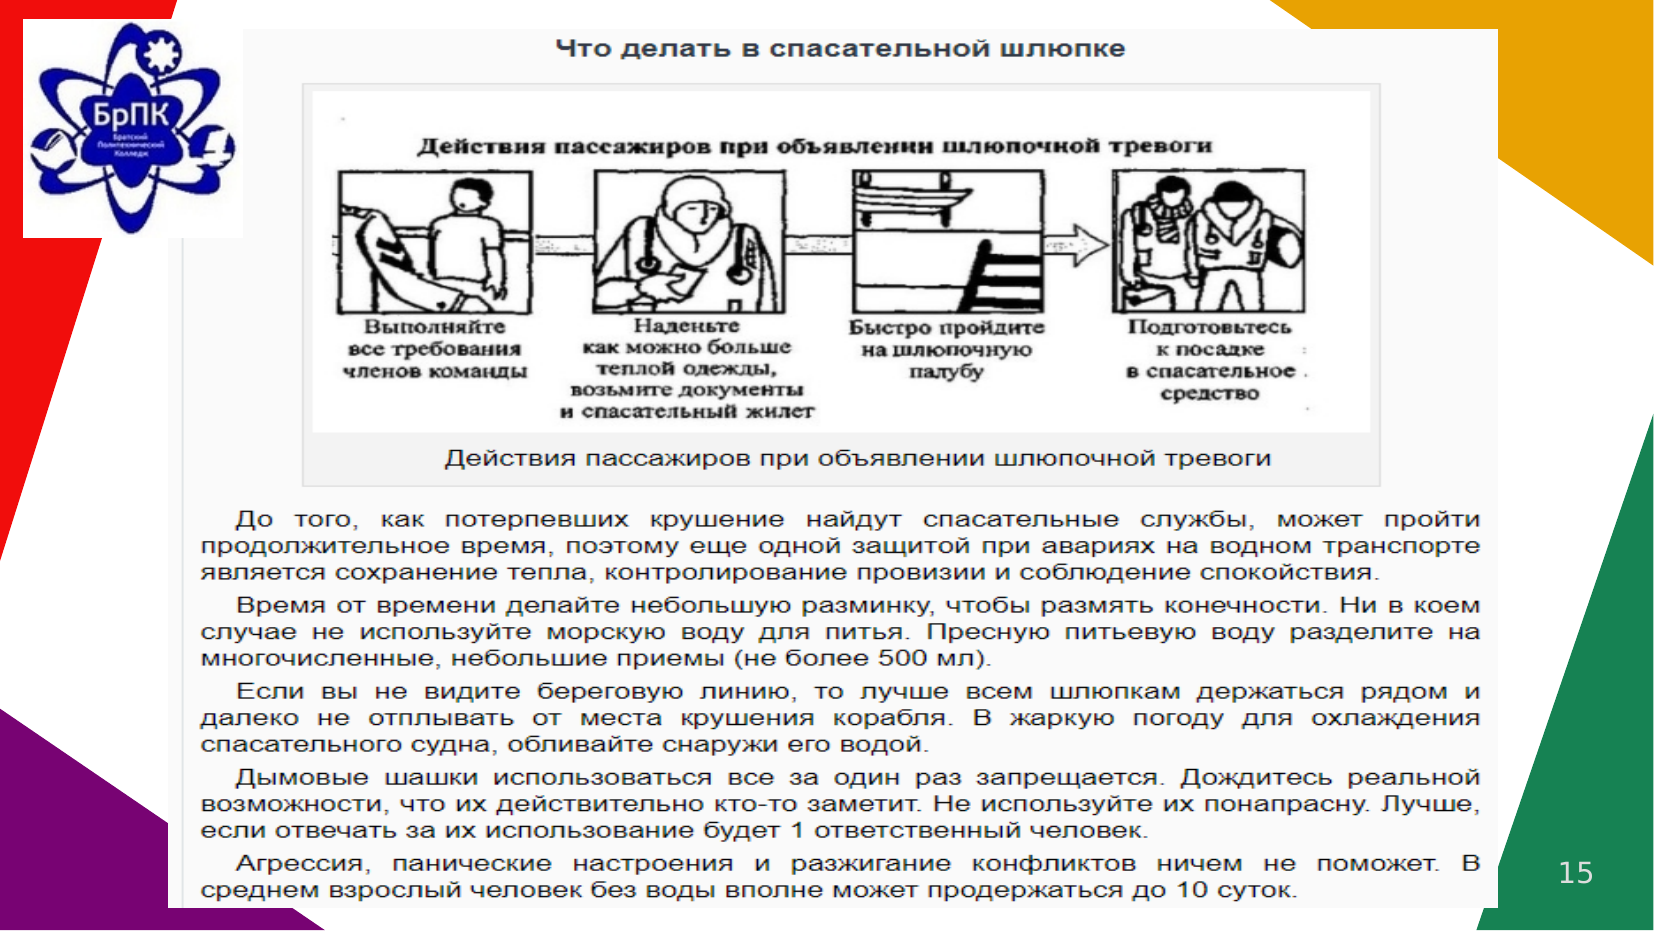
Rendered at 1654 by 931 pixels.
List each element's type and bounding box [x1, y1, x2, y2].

picture [23, 19, 1498, 908]
